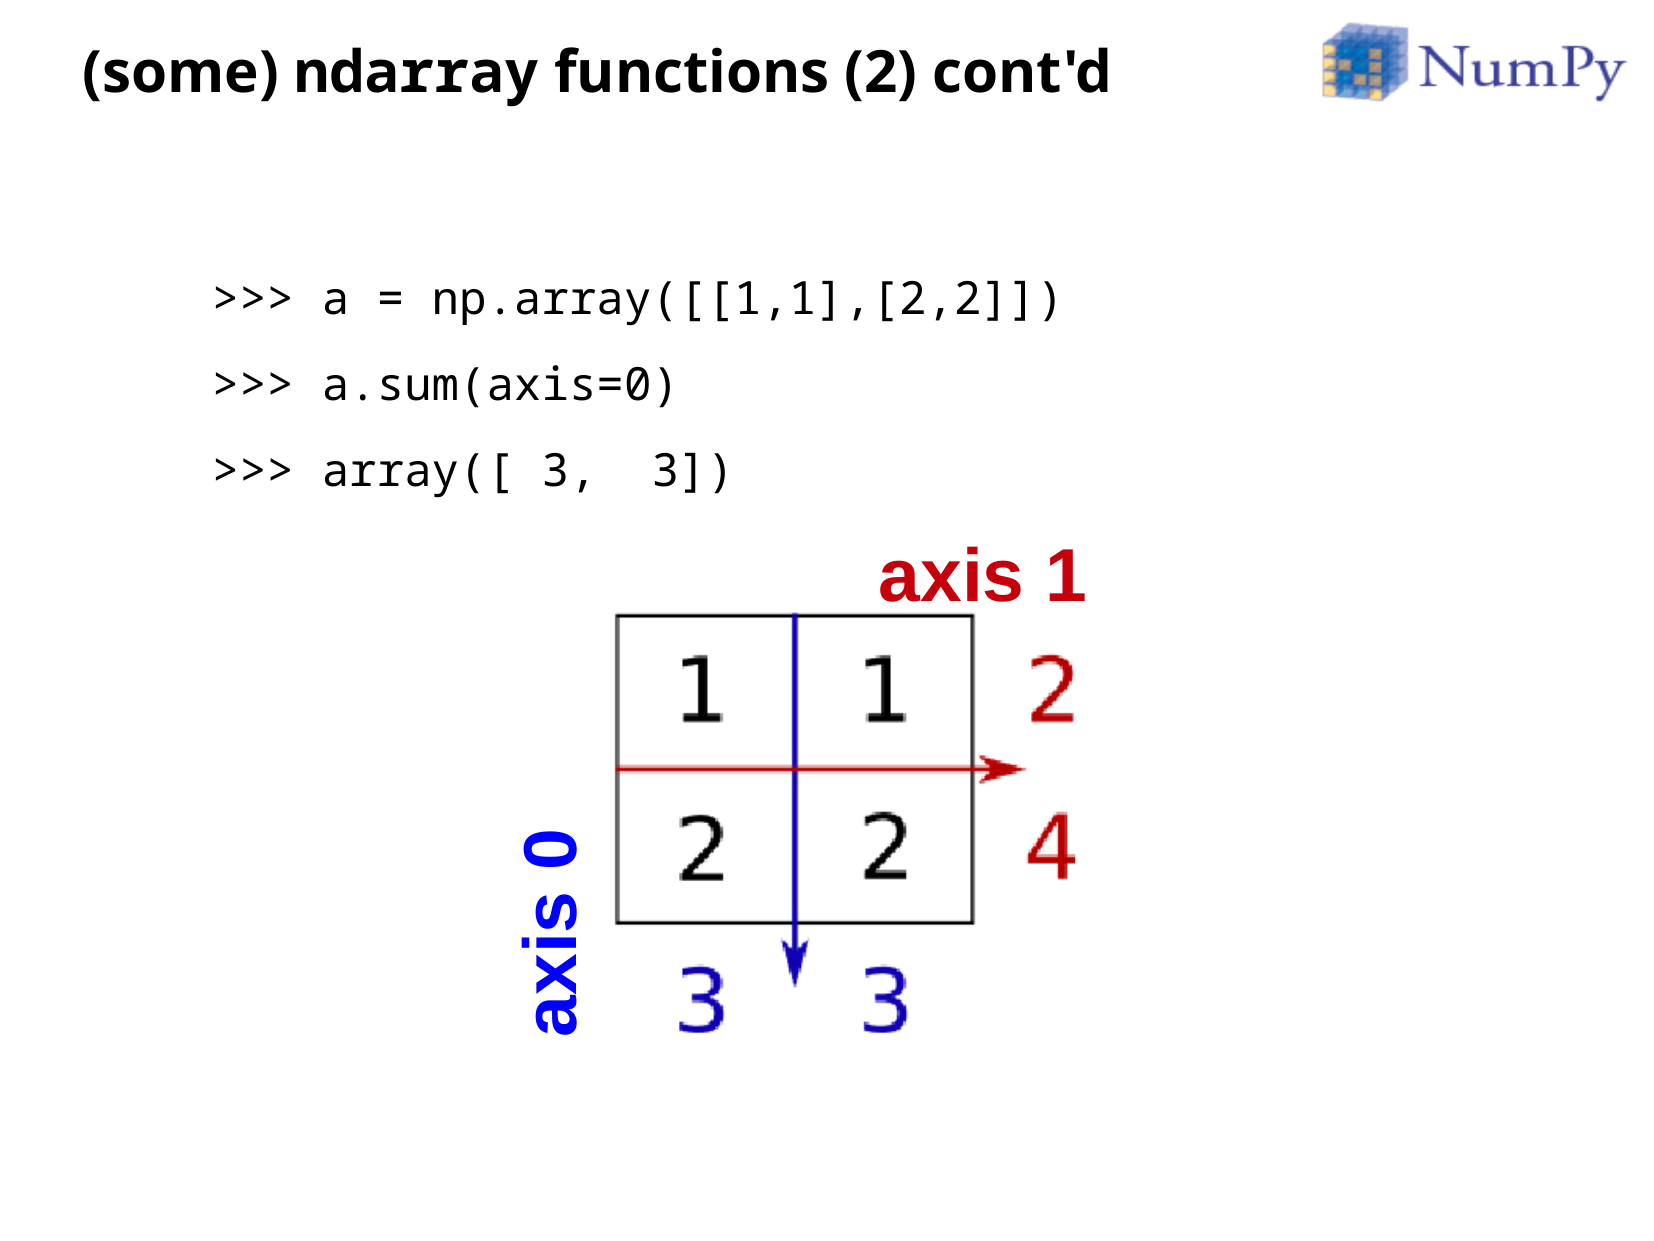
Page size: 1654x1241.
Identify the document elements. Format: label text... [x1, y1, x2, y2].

title (some) ndarray functions (2) cont'd [82, 15, 1571, 125]
text_box axis 1 [863, 513, 1103, 636]
picture [1302, 13, 1635, 113]
list >>> a = np.array([[1,1],[2,2]]) >>> a.sum(axis=0) >>> array([ 3, 3]) [70, 167, 1613, 1224]
text_box axis 0 [489, 813, 612, 1053]
picture [606, 599, 1088, 1044]
